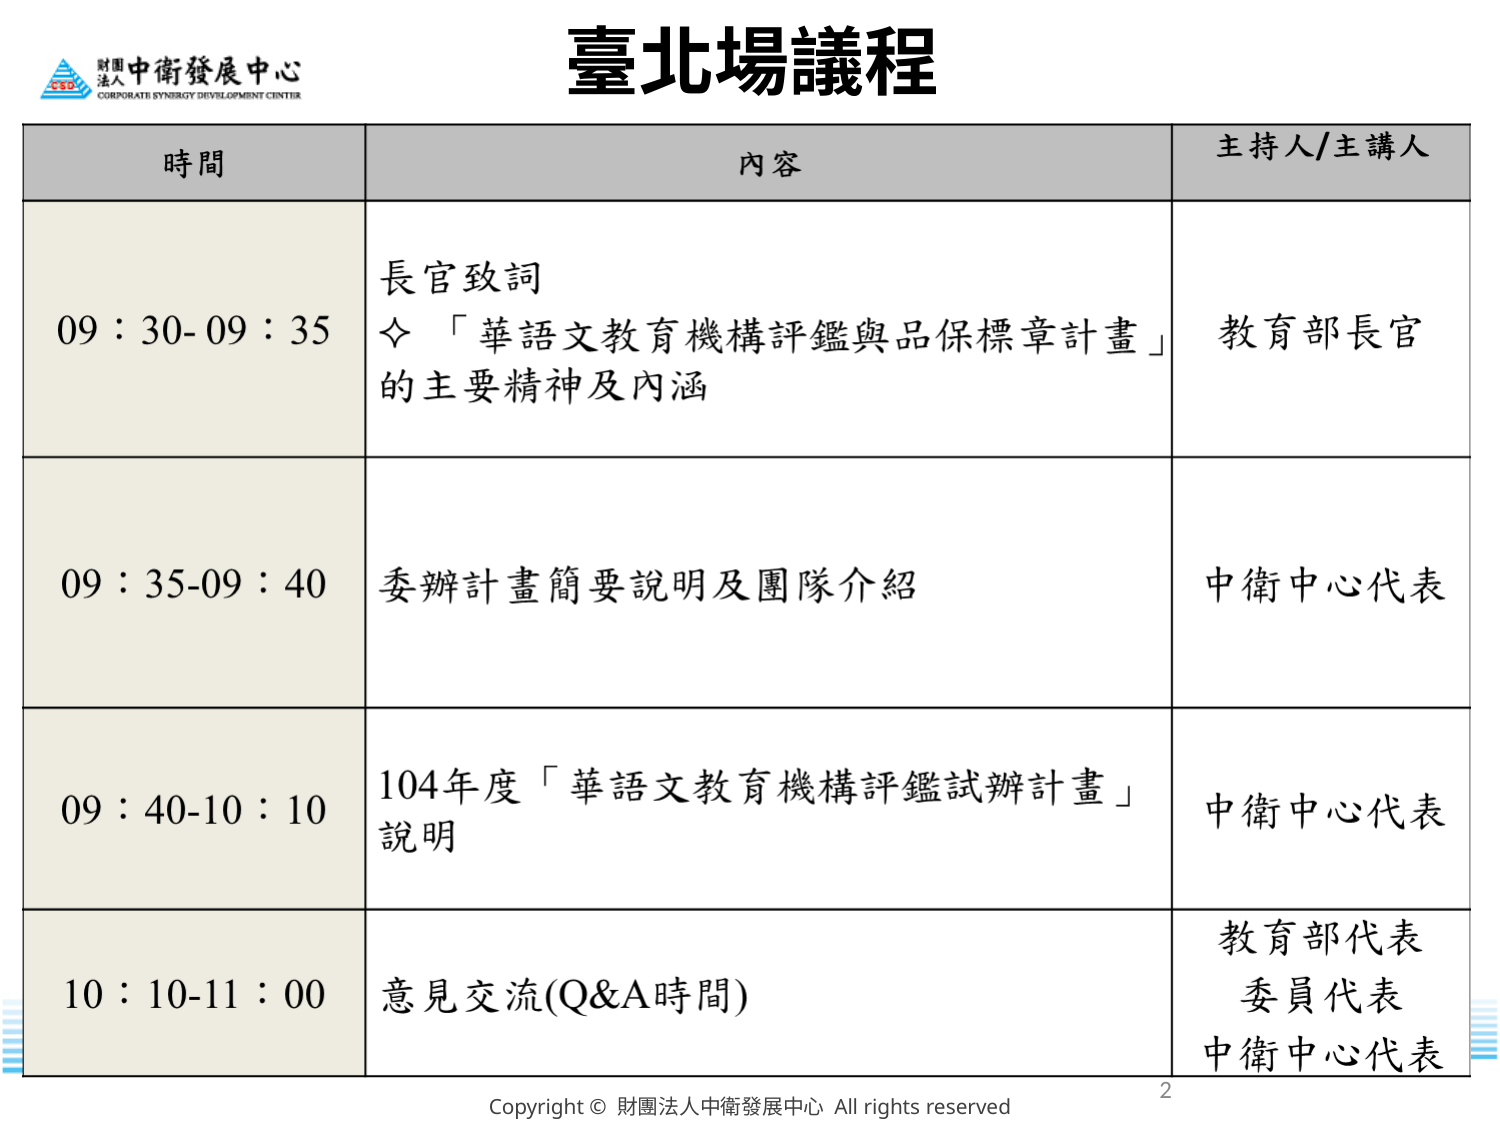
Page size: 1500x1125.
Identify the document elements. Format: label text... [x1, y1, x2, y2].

text_box 2 [1144, 1058, 1495, 1119]
picture [22, 113, 1471, 1102]
title 臺北場議程 [76, 0, 1427, 113]
